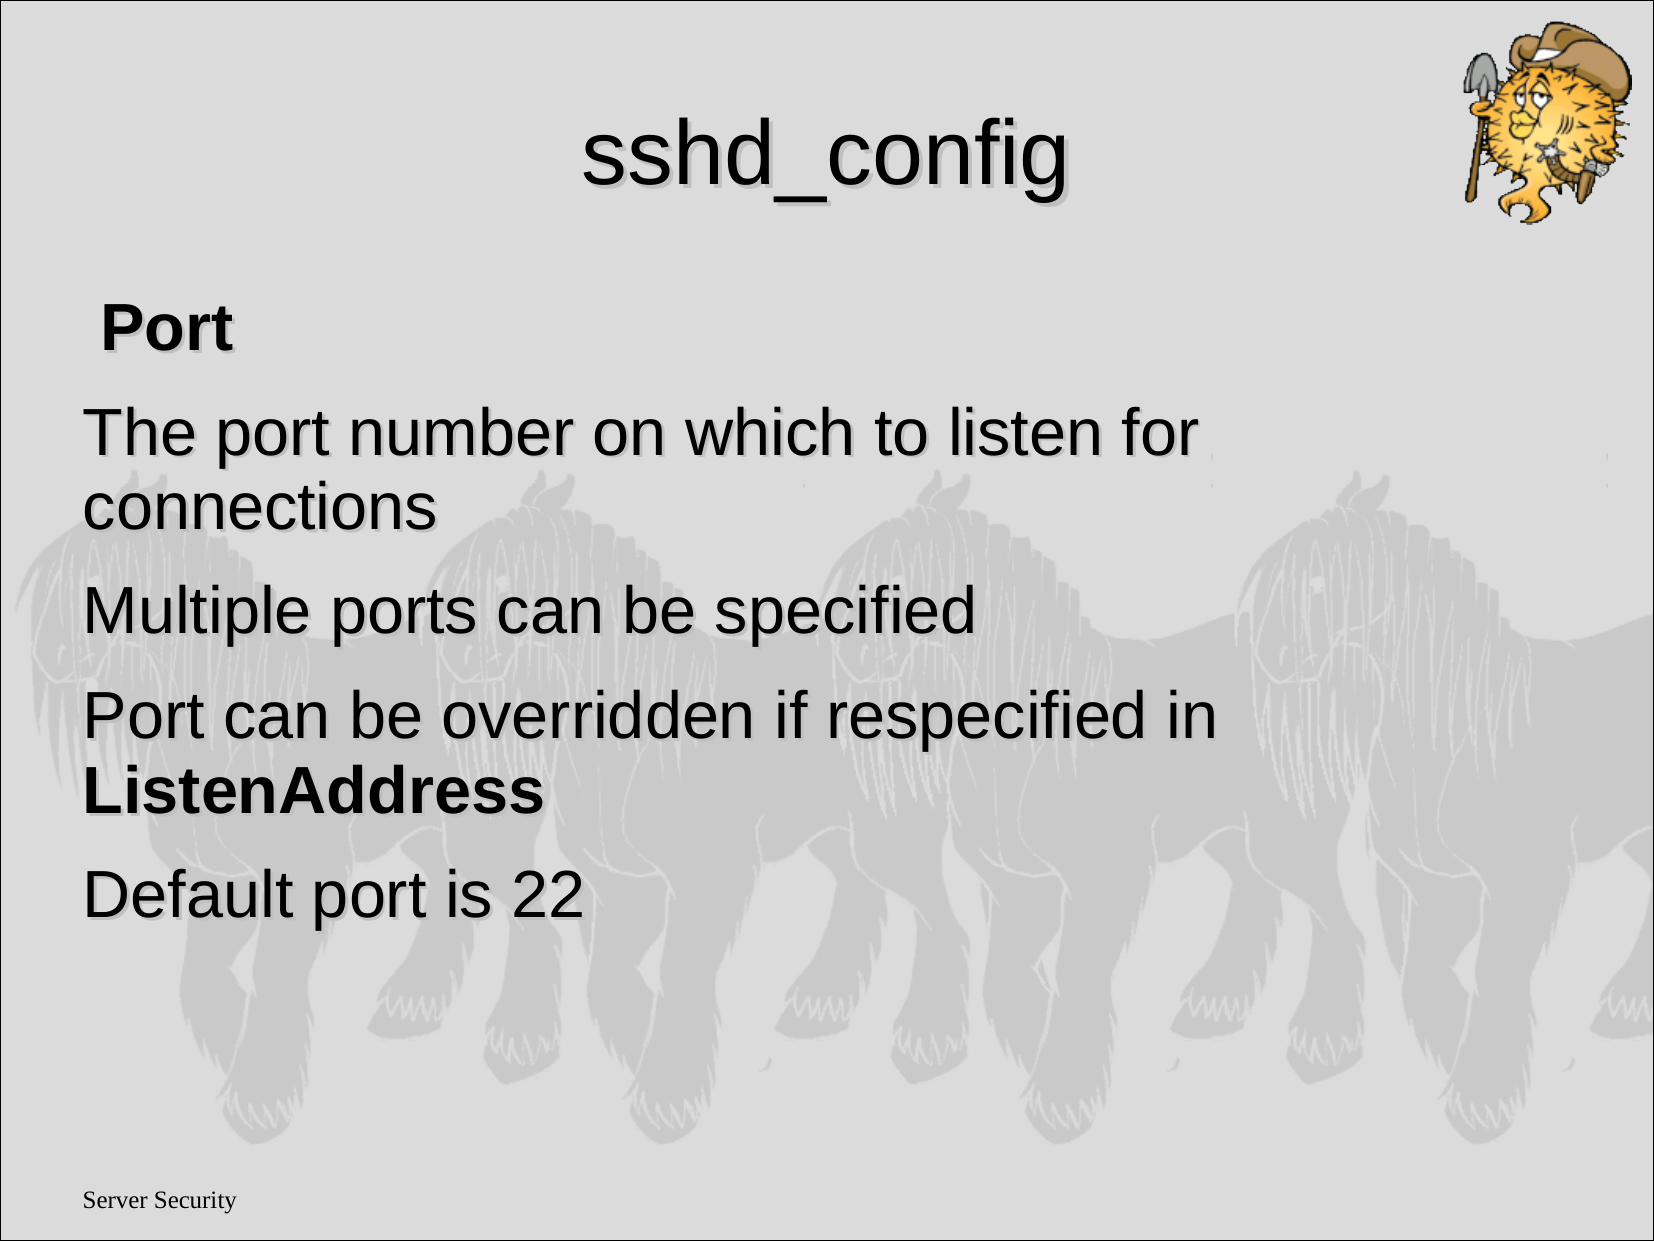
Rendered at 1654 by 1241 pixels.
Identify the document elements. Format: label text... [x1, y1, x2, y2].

picture [1462, 20, 1632, 225]
title sshd_config [82, 56, 1571, 250]
list Port The port number on which to listen for connections Multiple ports can be specified Port can be overridden if respecified in ListenAddress Default port is 22 [82, 290, 1571, 1094]
